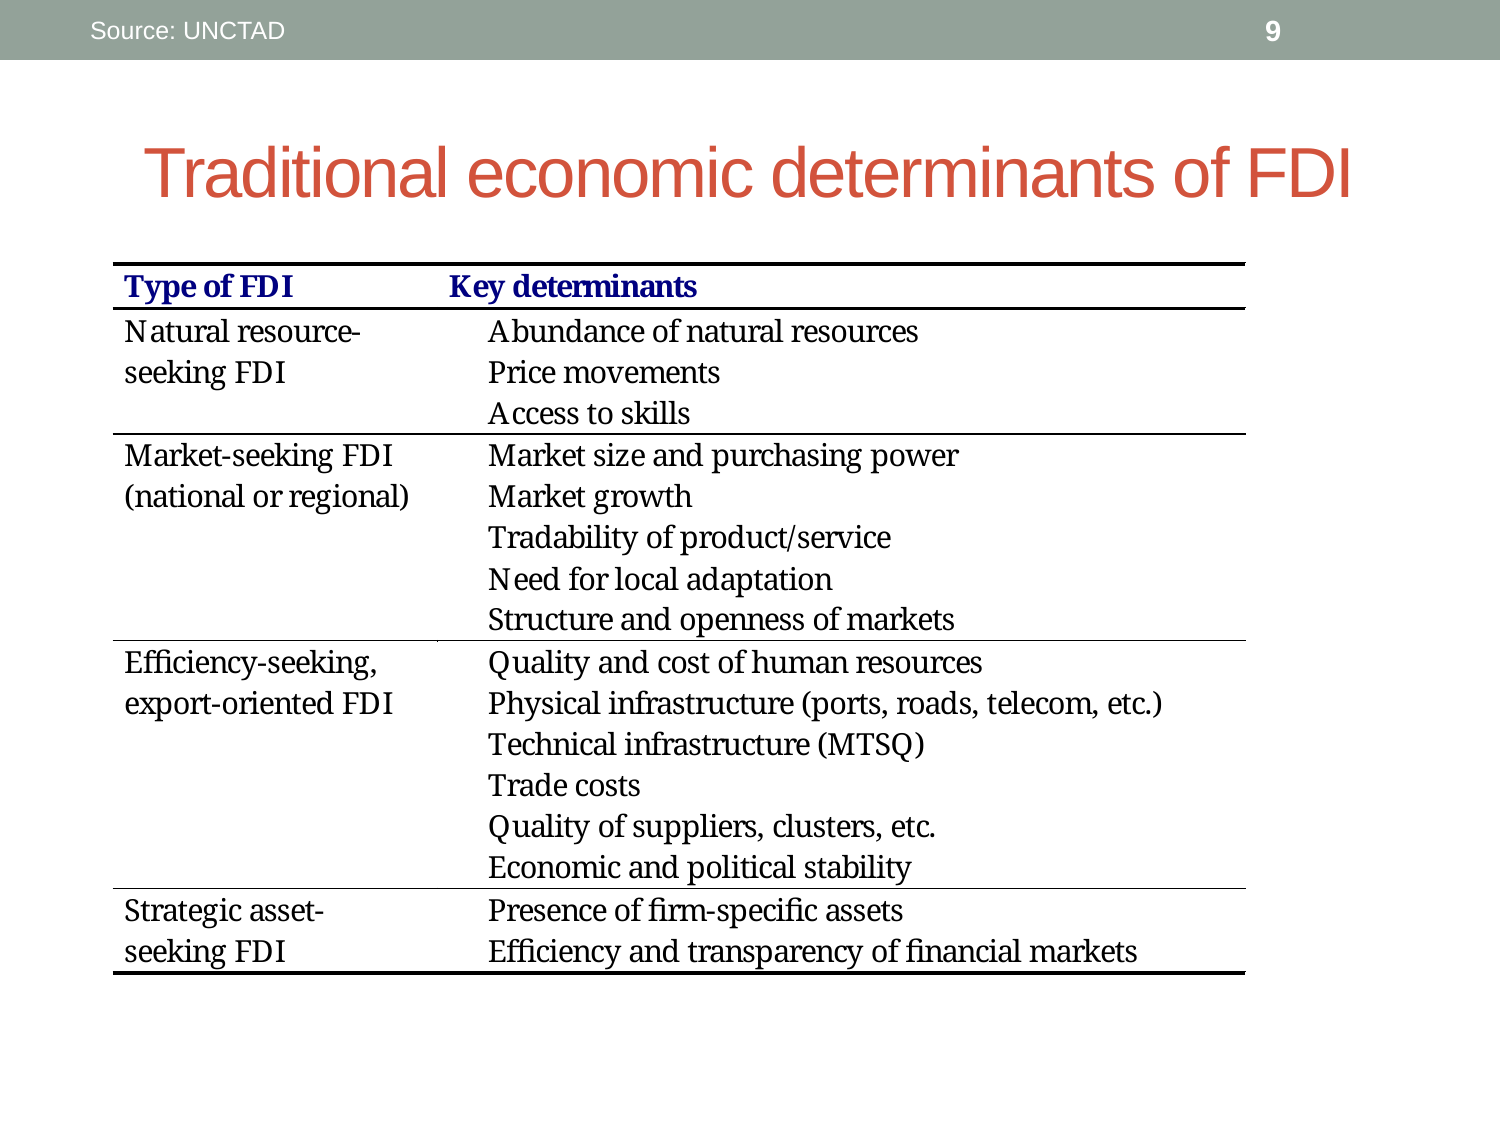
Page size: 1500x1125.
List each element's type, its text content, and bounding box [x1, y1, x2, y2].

slide_number <編號> [1250, 3, 1425, 57]
title Traditional economic determinants of FDI [75, 87, 1425, 250]
slide_number Source: UNCTAD [75, 3, 550, 57]
picture [112, 262, 1326, 1021]
